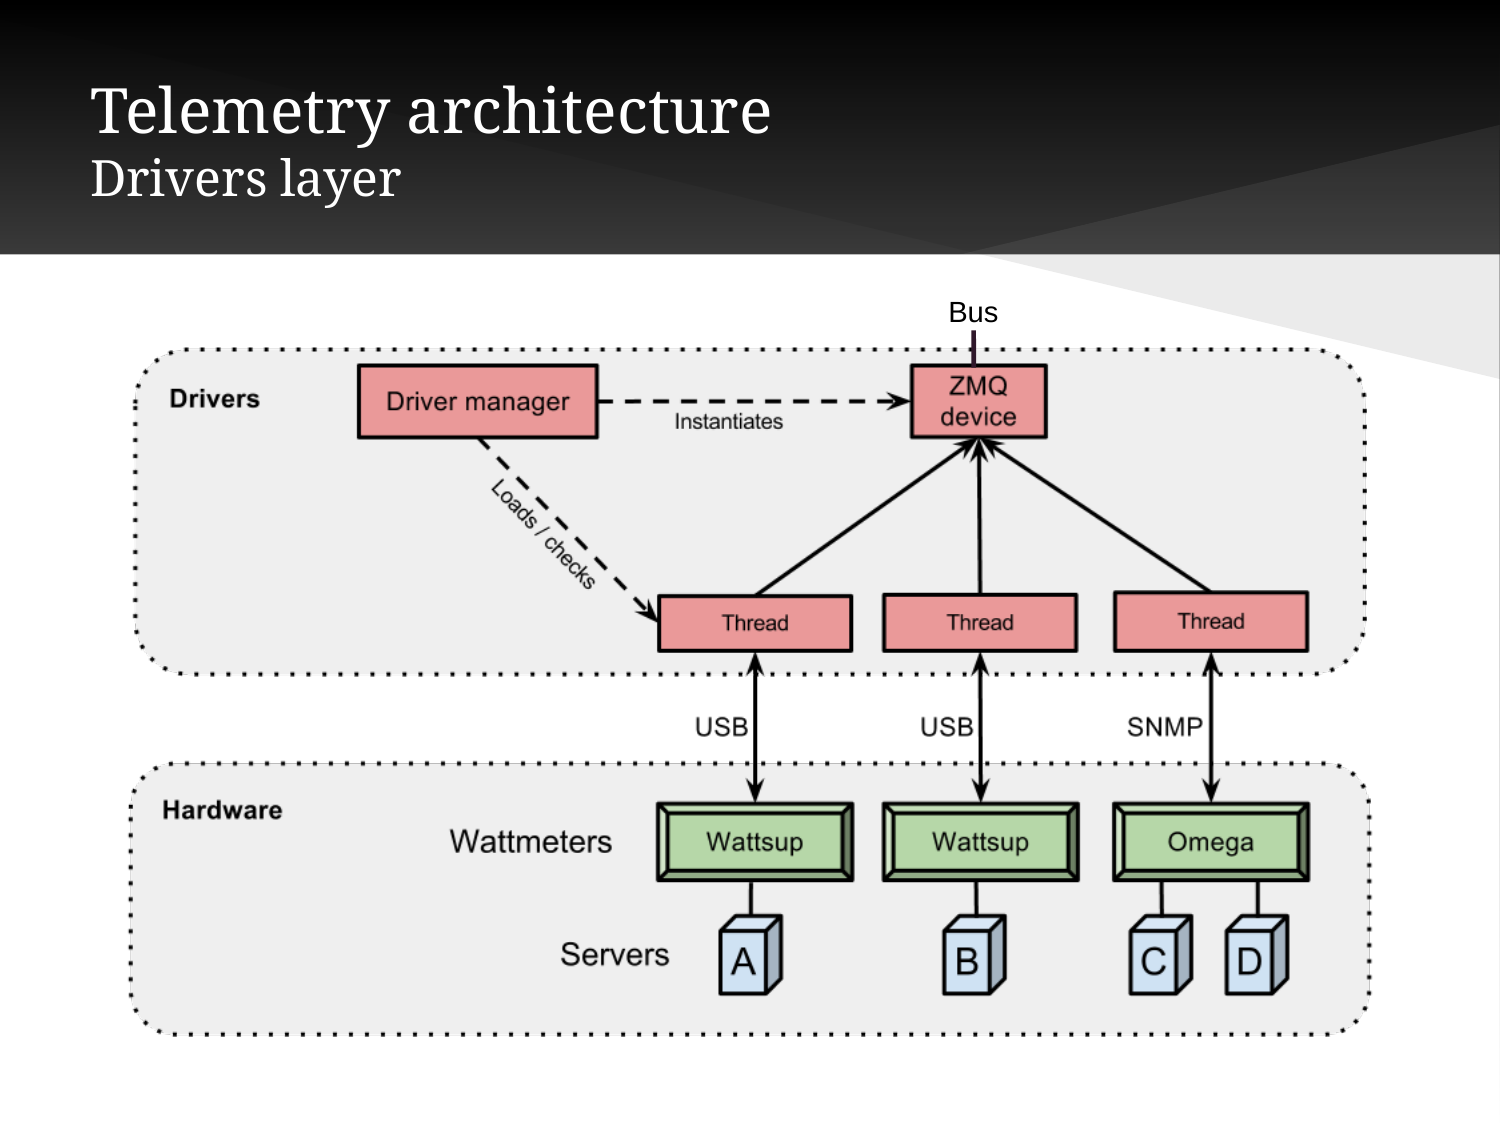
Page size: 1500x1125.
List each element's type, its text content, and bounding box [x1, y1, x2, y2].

title Telemetry architecture Drivers layer [75, 45, 1425, 233]
text_box Bus [837, 278, 1110, 331]
picture [101, 329, 1399, 1061]
